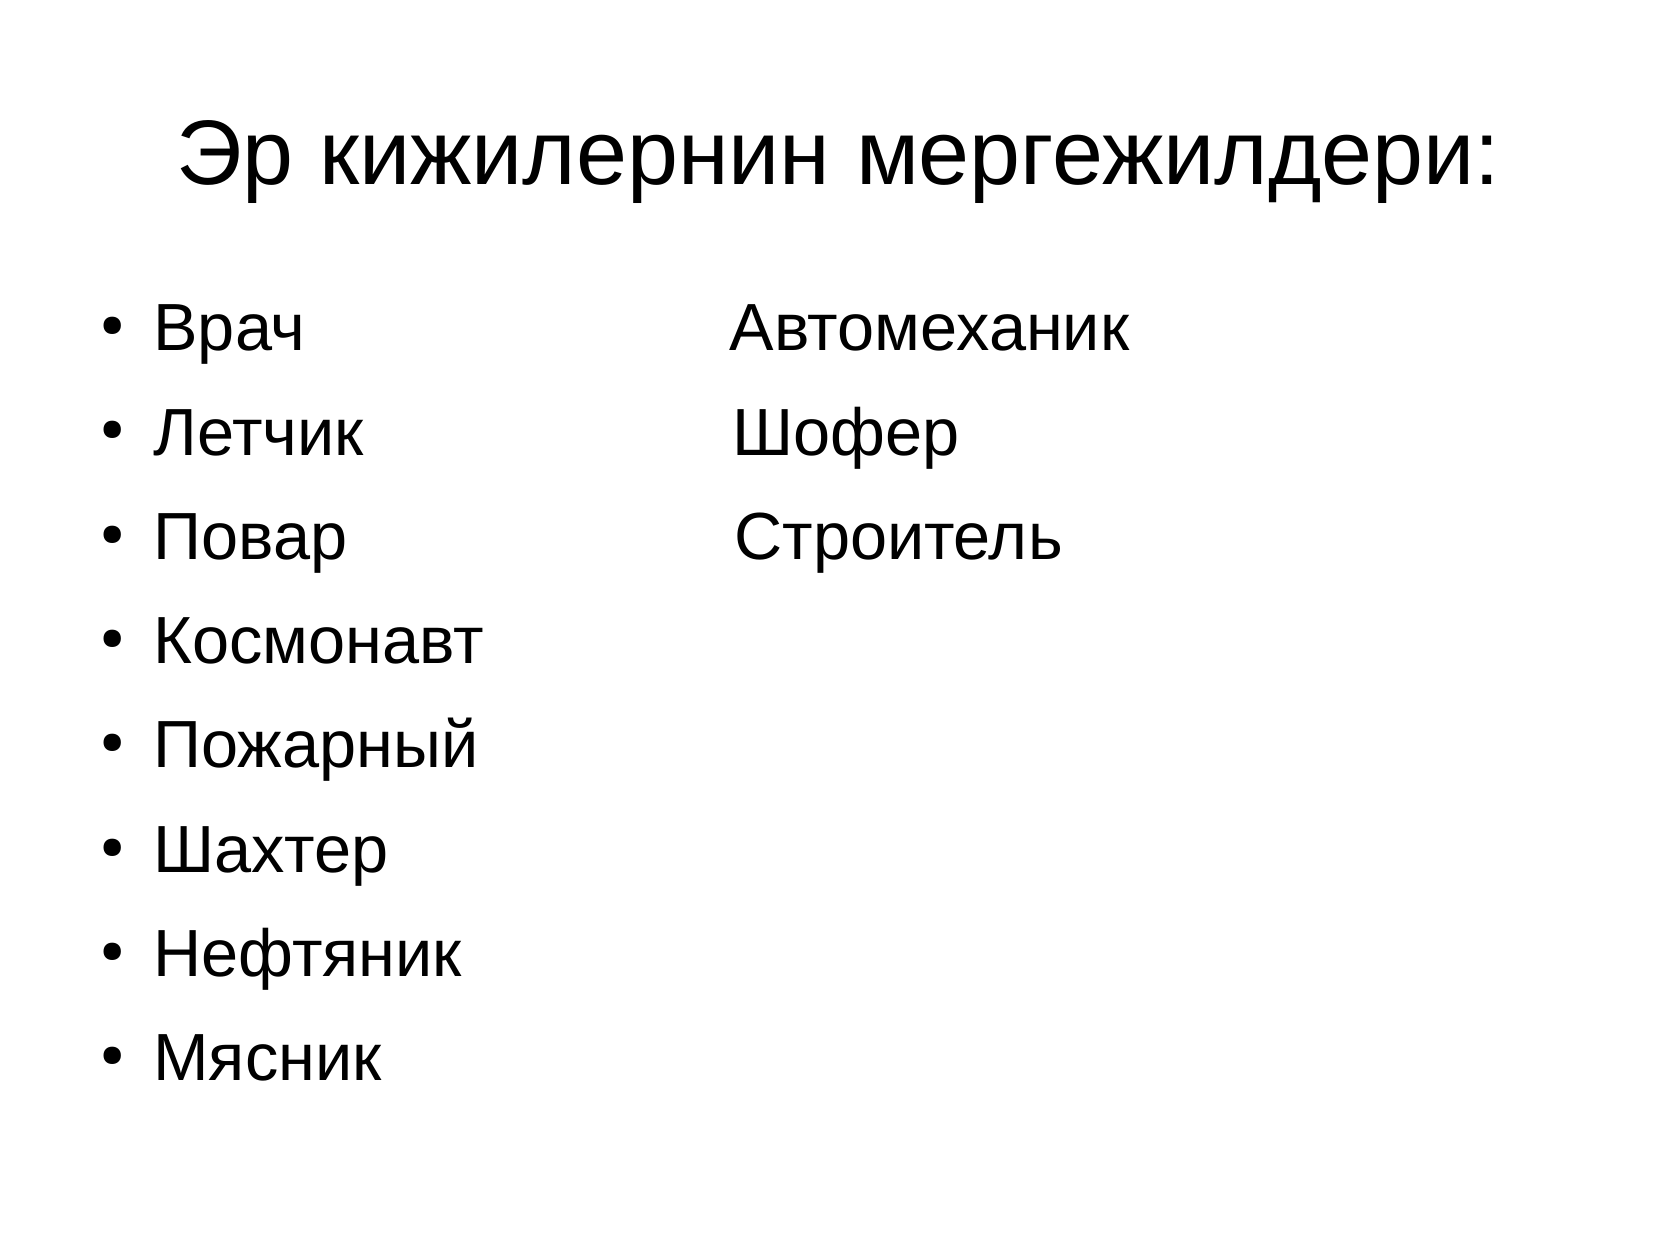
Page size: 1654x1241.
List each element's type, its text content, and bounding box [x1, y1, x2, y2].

title Эр кижилернин мергежилдери: [82, 49, 1571, 257]
list Врач Автомеханик Летчик Шофер Повар Строитель Космонавт Пожарный Шахтер Нефтяник Мясник [82, 290, 1571, 1109]
